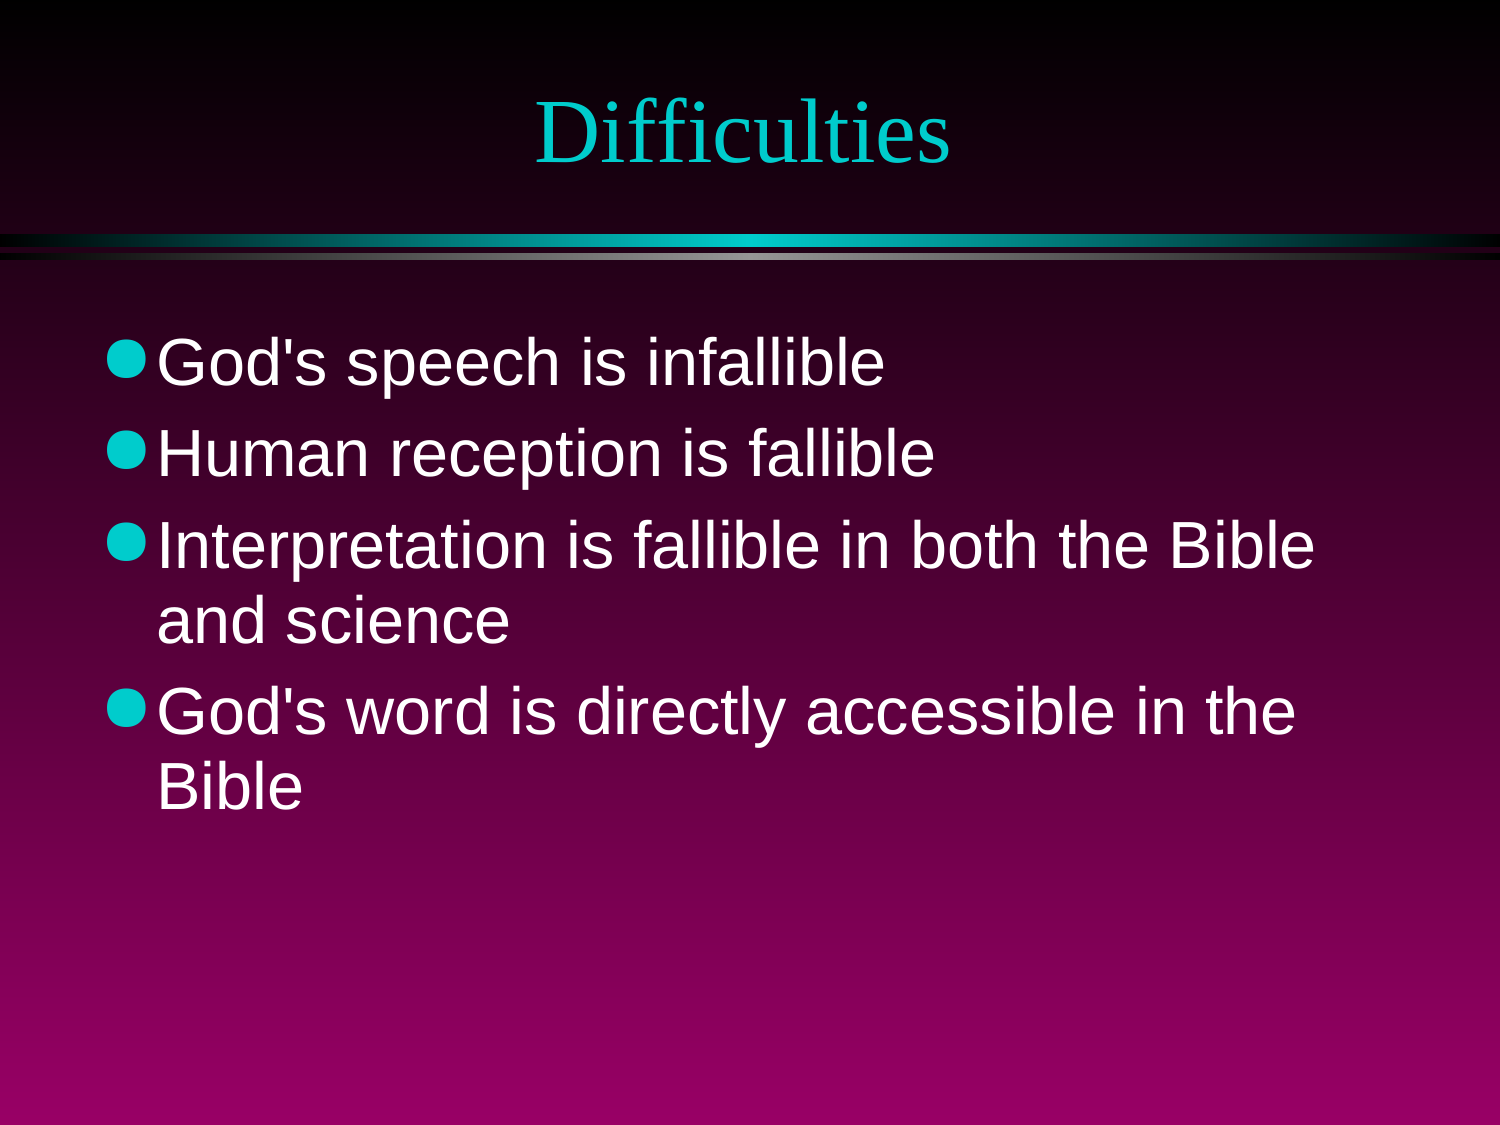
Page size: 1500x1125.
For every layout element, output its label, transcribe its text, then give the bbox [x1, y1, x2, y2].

title Difficulties [187, 56, 1463, 244]
list God's speech is infallible Human reception is fallible Interpretation is fallible in both the Bible and science God's word is directly accessible in the Bible [112, 324, 1388, 1001]
